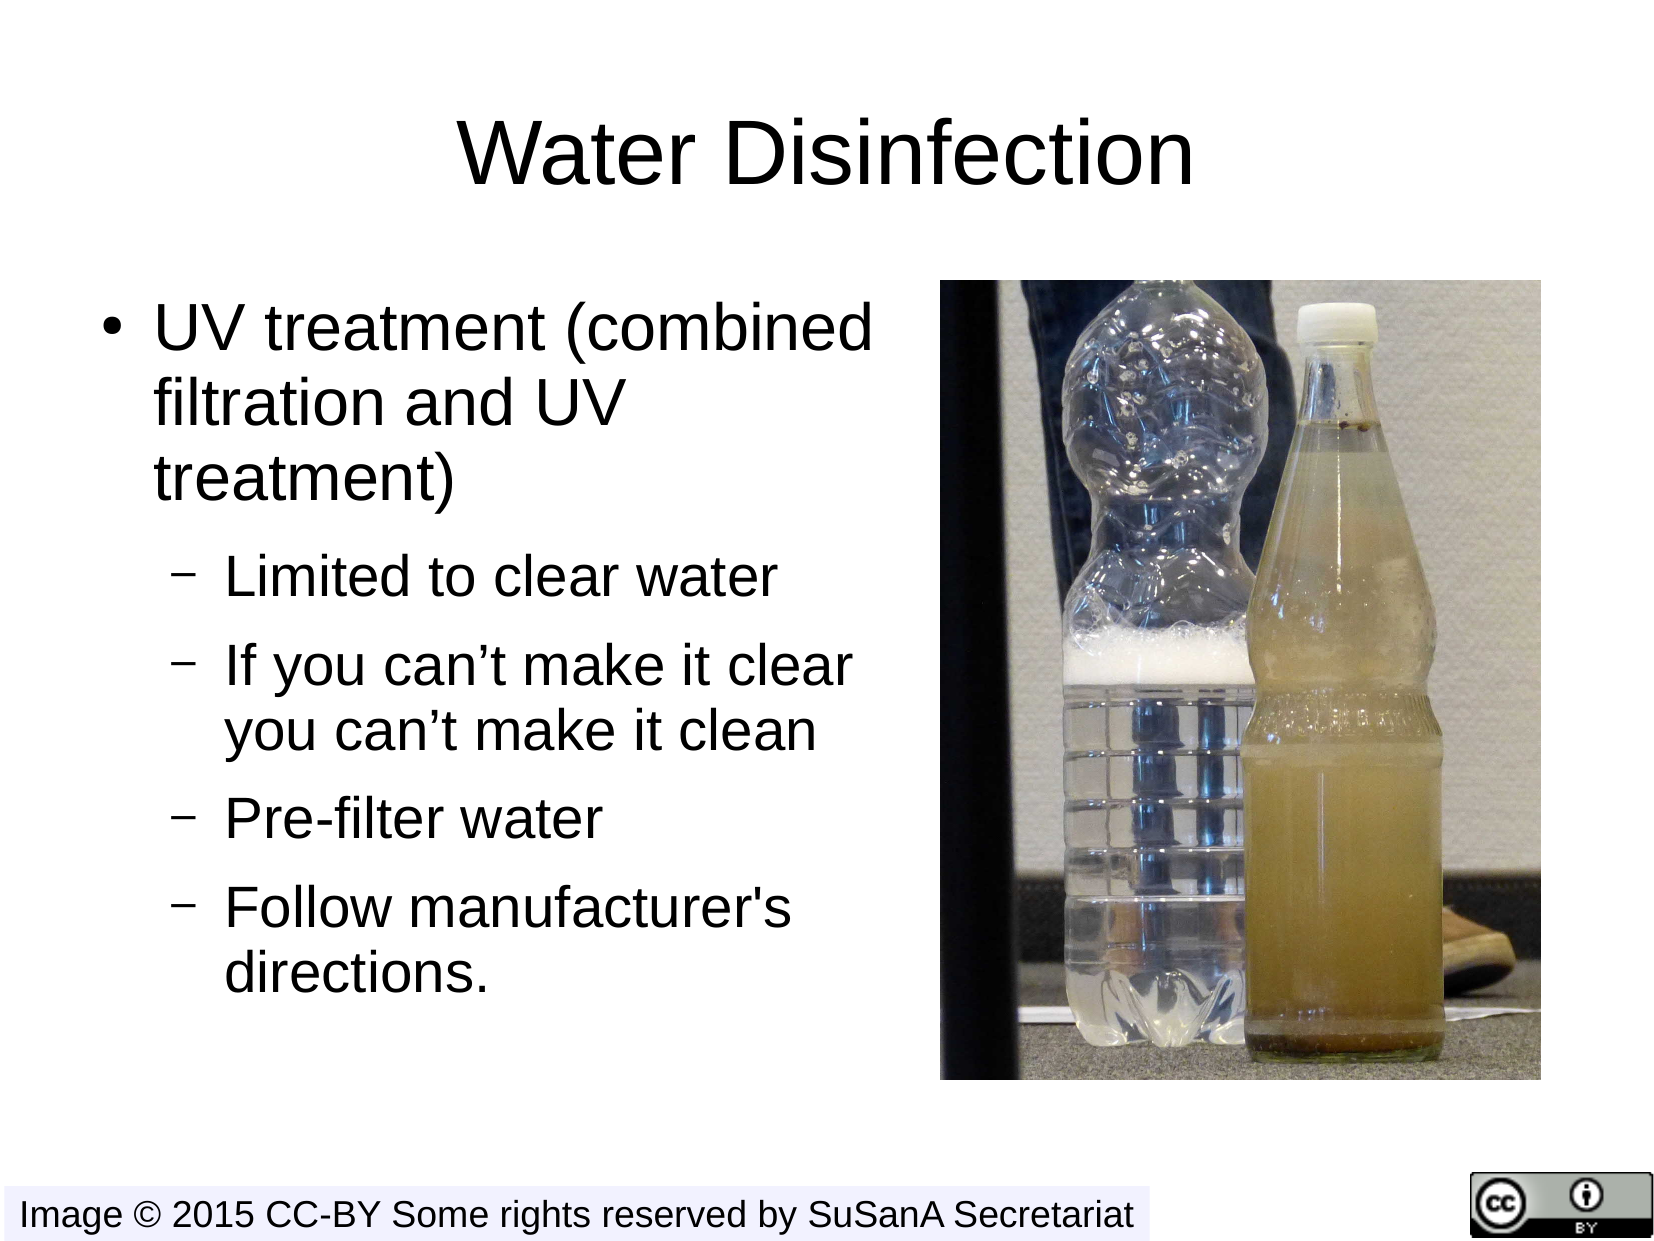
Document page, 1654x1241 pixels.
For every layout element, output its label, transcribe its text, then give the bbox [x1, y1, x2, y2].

title Water Disinfection [82, 49, 1571, 257]
list UV treatment (combined filtration and UV treatment) Limited to clear water If you can’t make it clear you can’t make it clean Pre-filter water Follow manufacturer's directions. [82, 290, 912, 1010]
text_box Image © 2015 CC-BY Some rights reserved by SuSanA Secretariat [4, 1186, 1150, 1241]
picture [940, 280, 1541, 1080]
picture [1470, 1172, 1654, 1238]
